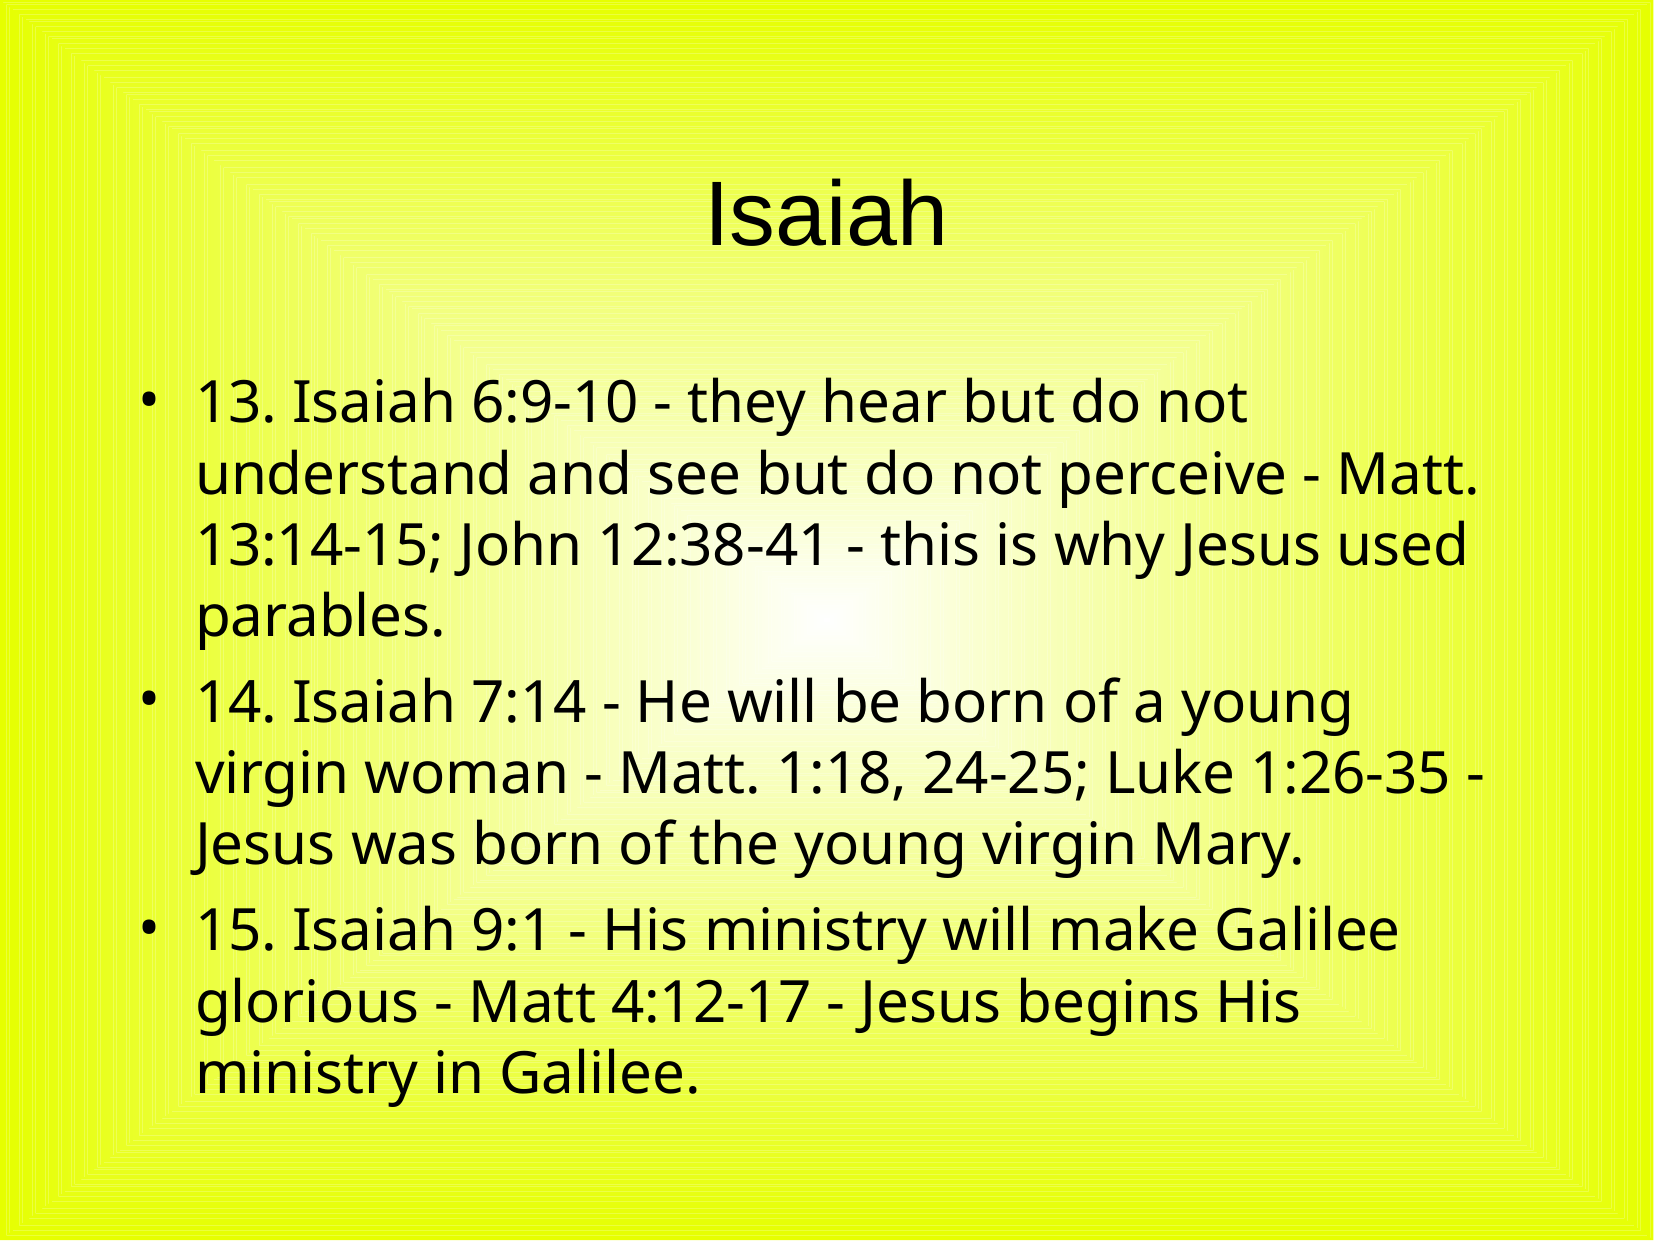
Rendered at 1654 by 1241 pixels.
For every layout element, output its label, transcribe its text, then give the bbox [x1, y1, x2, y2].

title Isaiah [124, 110, 1530, 317]
list 13. Isaiah 6:9-10 - they hear but do not understand and see but do not perceive - Matt. 13:14-15; John 12:38-41 - this is why Jesus used parables. 14. Isaiah 7:14 - He will be born of a young virgin woman - Matt. 1:18, 24-25; Luke 1:26-35 - Jesus was born of the young virgin Mary. 15. Isaiah 9:1 - His ministry will make Galilee glorious - Matt 4:12-17 - Jesus begins His ministry in Galilee. [124, 358, 1530, 1103]
